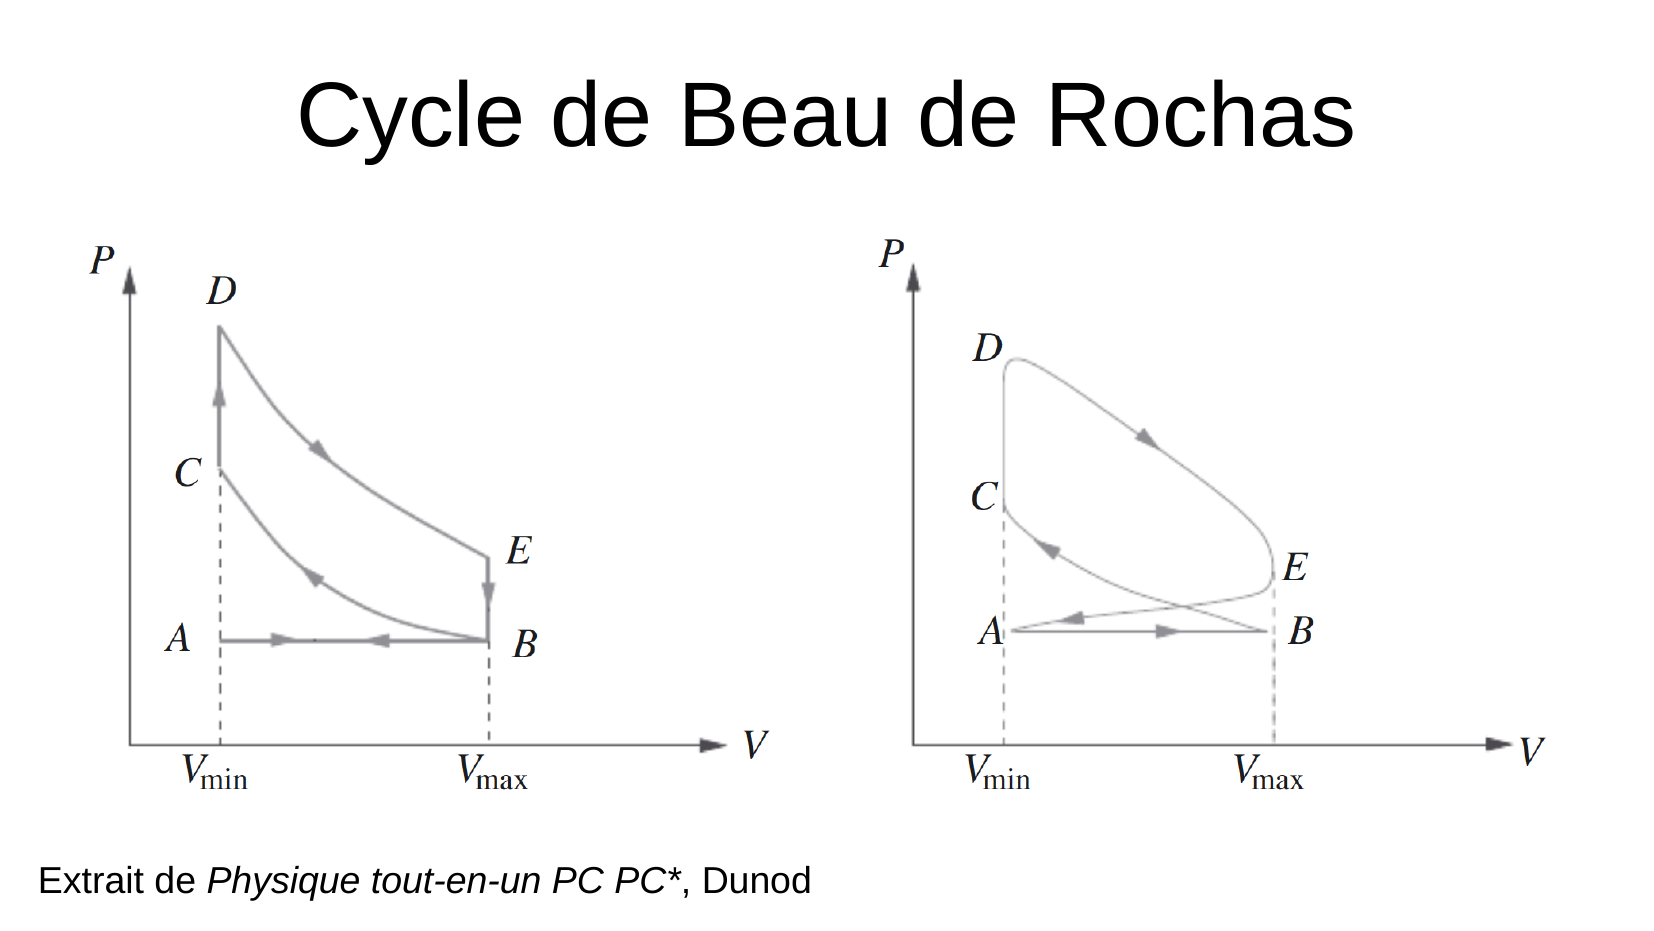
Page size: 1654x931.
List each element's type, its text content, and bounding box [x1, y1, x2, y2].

title Cycle de Beau de Rochas [82, 37, 1571, 193]
text_box Extrait de Physique tout-en-un PC PC*, Dunod [23, 852, 827, 910]
picture [82, 235, 1548, 792]
